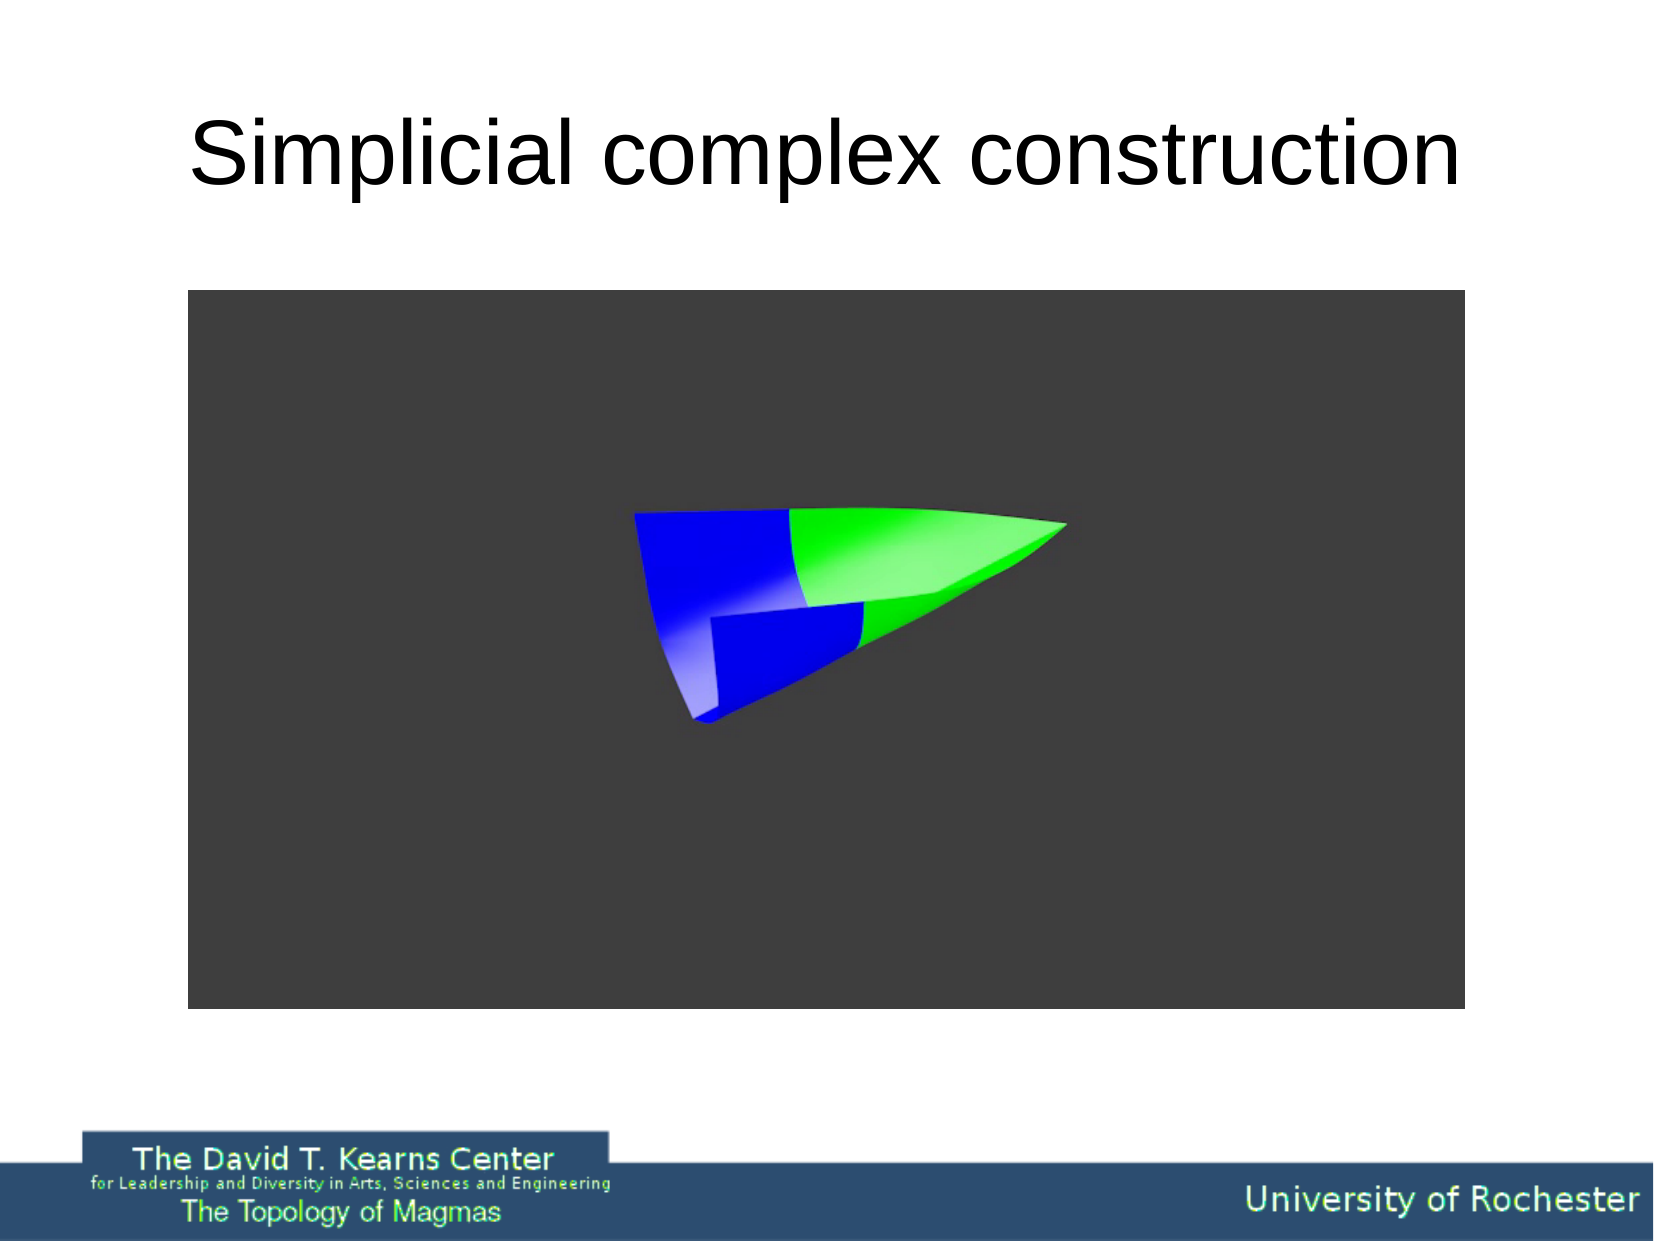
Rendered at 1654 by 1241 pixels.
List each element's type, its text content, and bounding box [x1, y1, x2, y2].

picture [0, 0, 1654, 1241]
title Simplicial complex construction [82, 49, 1571, 257]
text_box [187, 290, 1466, 1010]
